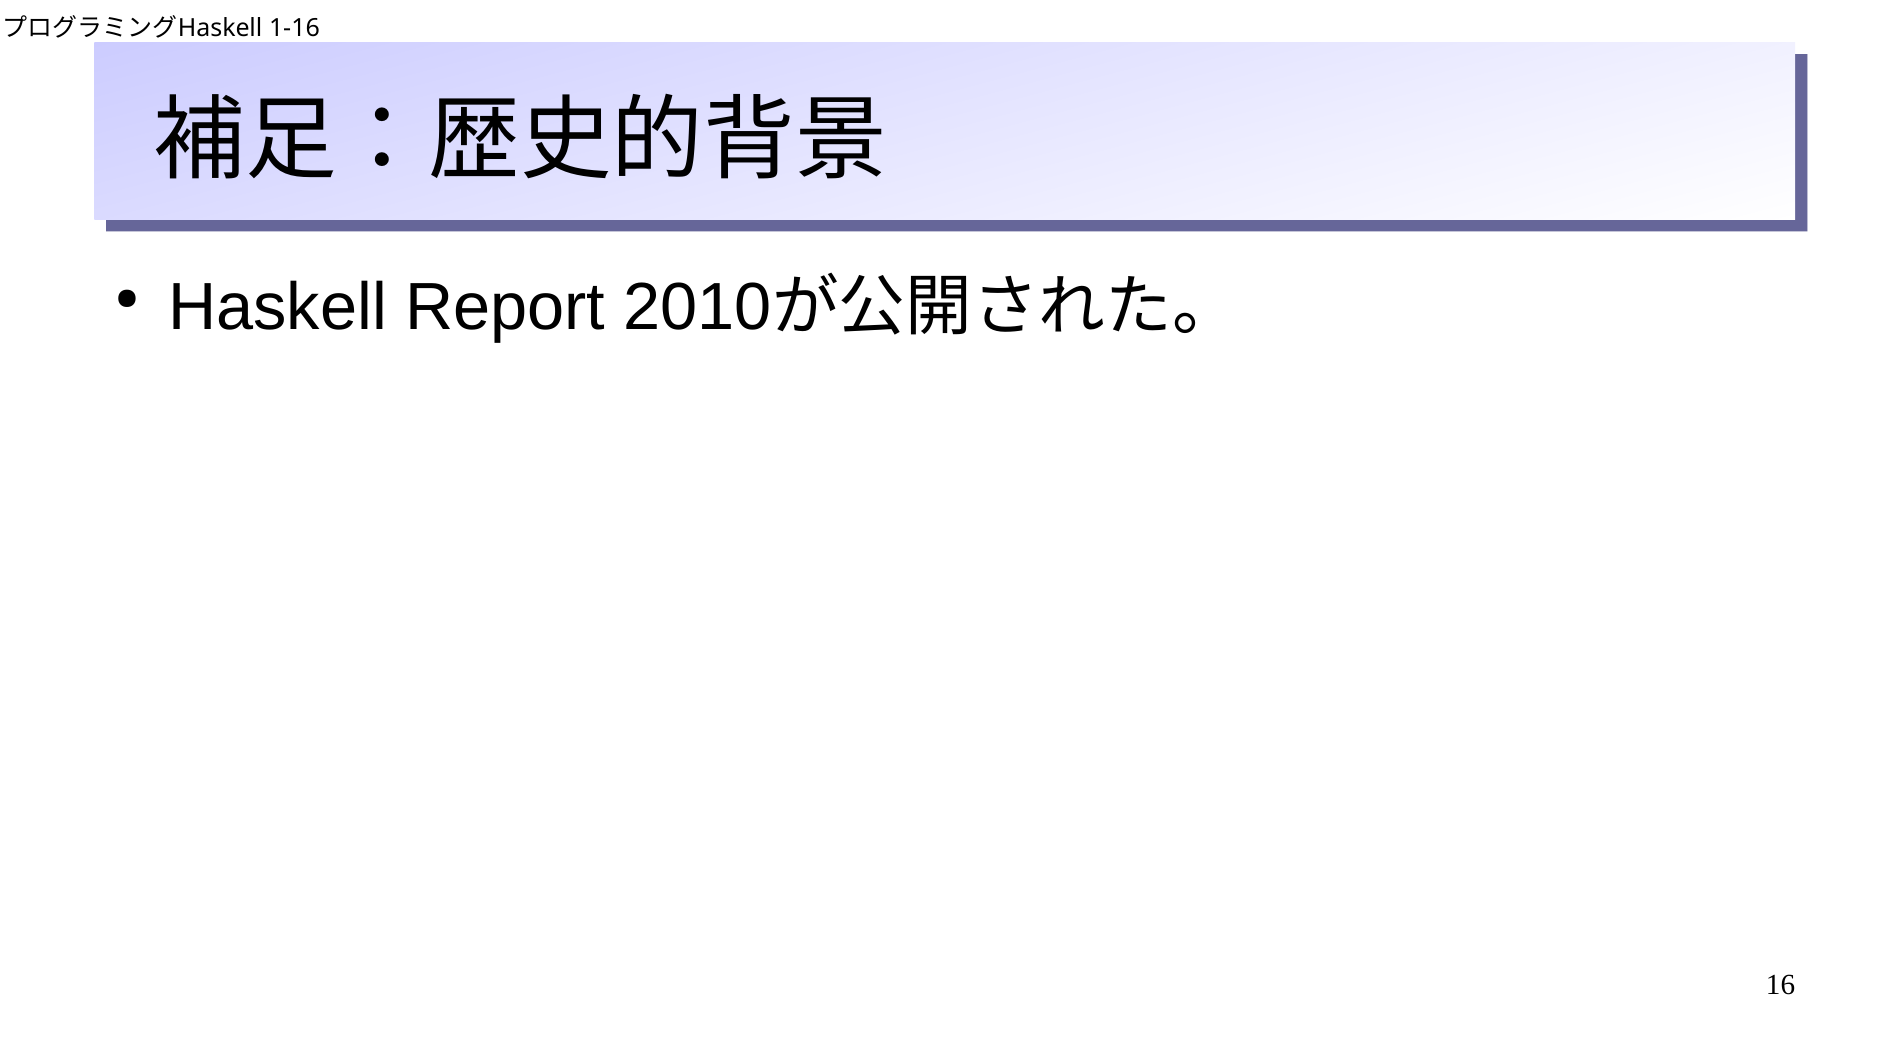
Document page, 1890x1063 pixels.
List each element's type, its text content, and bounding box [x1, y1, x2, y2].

list Haskell Report 2010が公開された。 [94, 248, 1796, 574]
title 補足：歴史的背景 [94, 42, 1796, 220]
